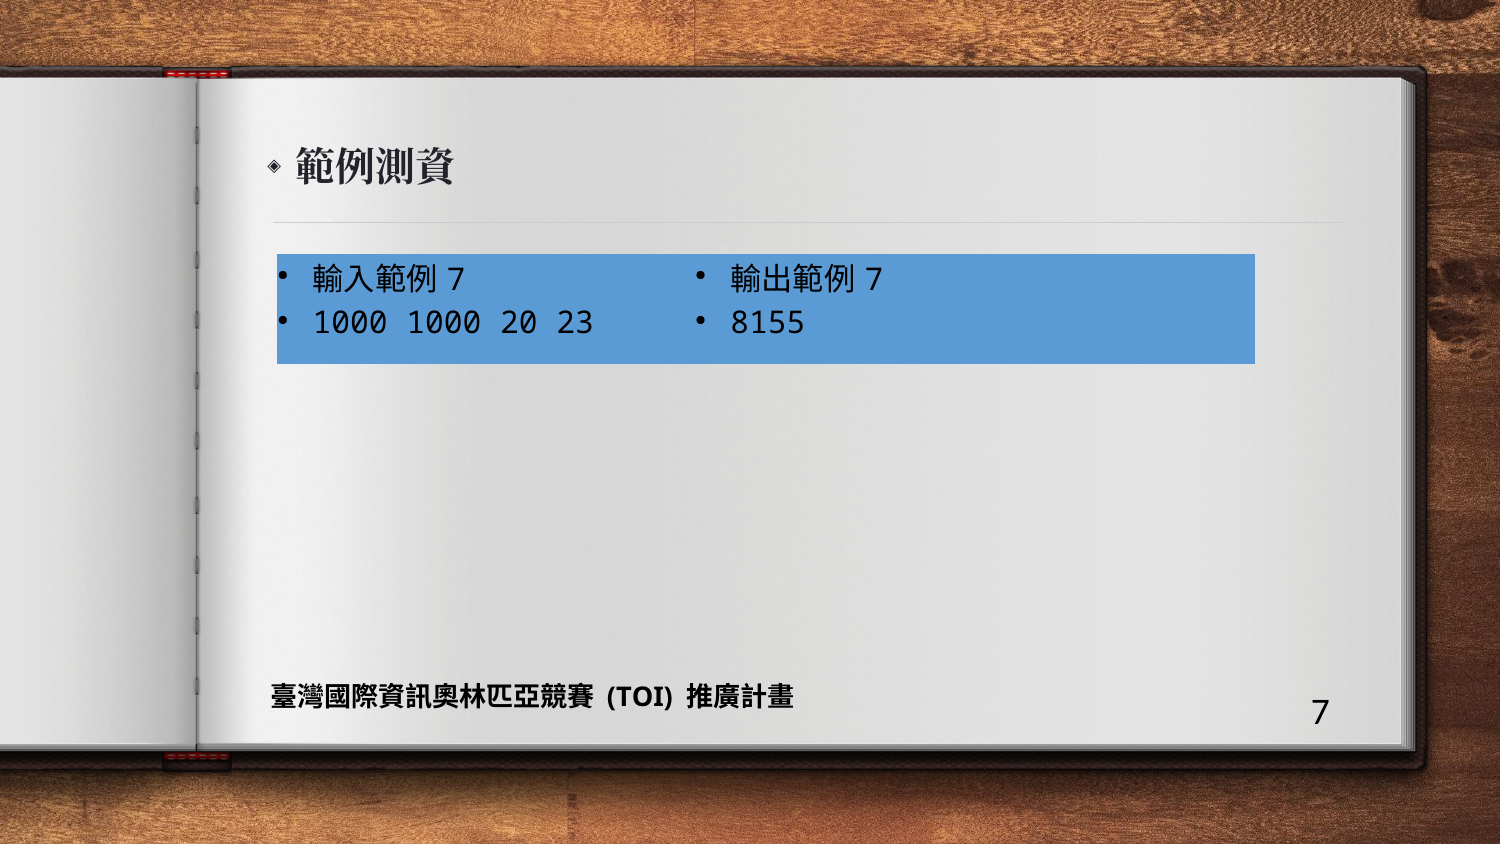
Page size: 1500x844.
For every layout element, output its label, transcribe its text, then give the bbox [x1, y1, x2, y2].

table_header 輸入範例7 1000 1000 20 23 [277, 254, 695, 364]
table_header 輸出範例7 8155 [695, 254, 1255, 364]
list 範例測資 [252, 126, 1194, 205]
text_box [1295, 672, 1386, 737]
